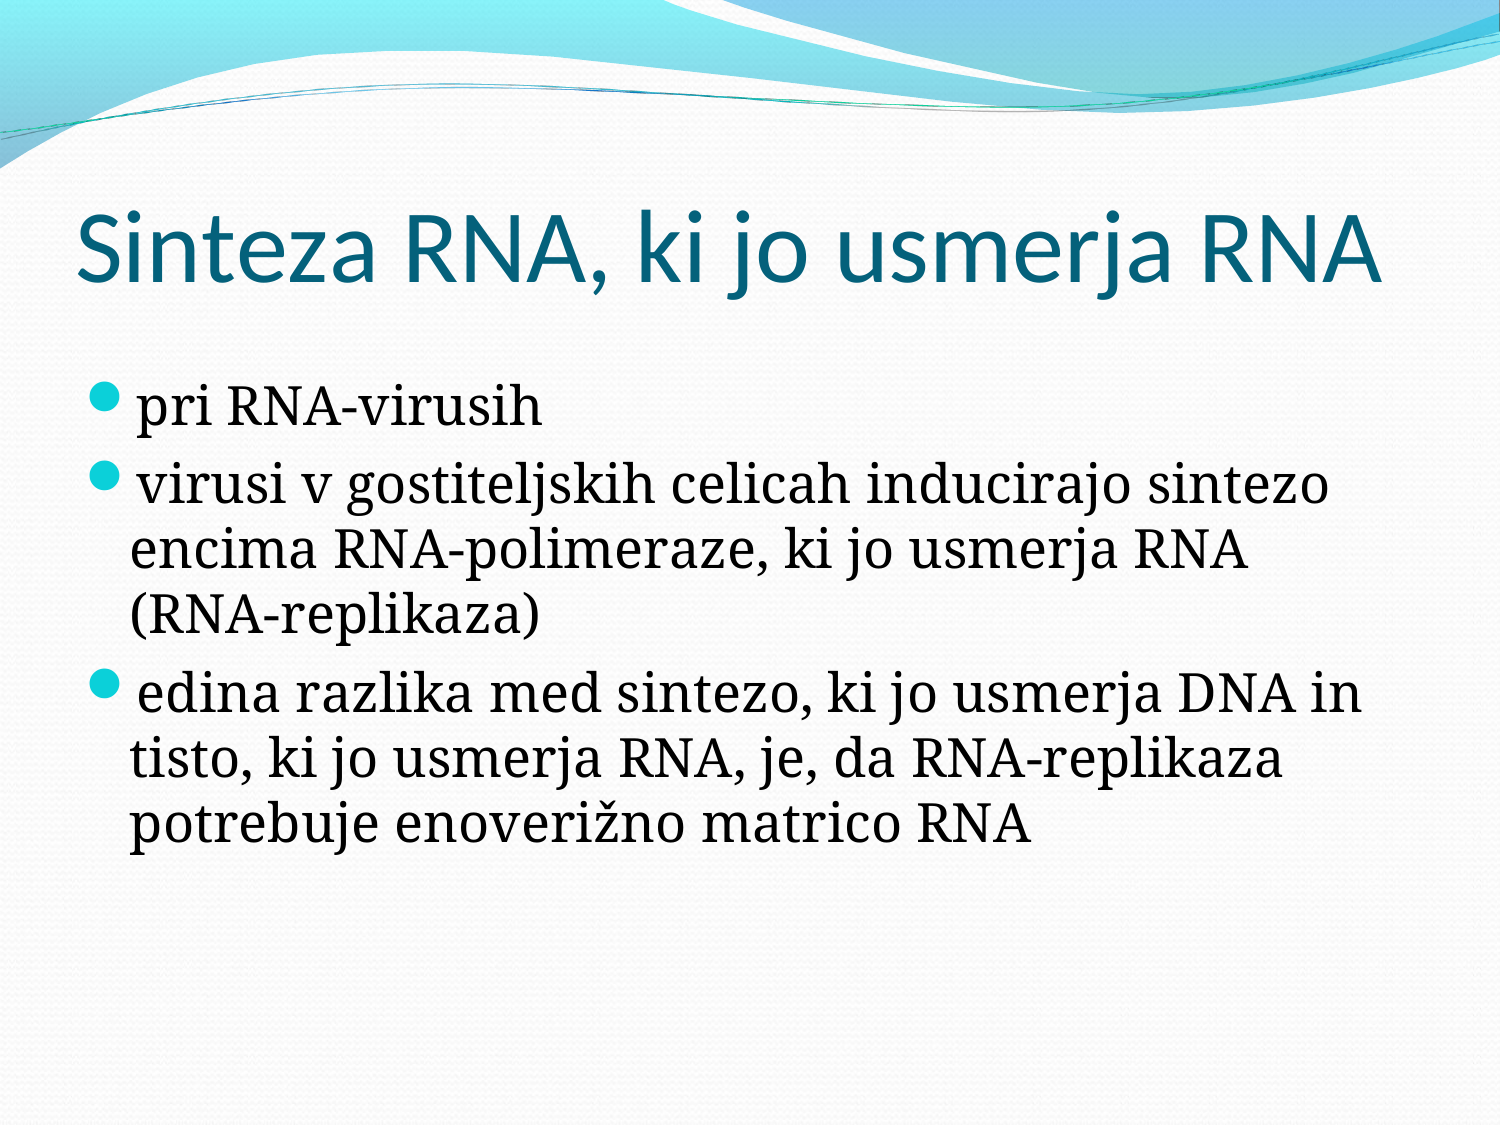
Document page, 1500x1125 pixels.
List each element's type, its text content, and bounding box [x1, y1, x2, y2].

picture [0, 0, 1500, 1125]
title Sinteza RNA, ki jo usmerja RNA [75, 45, 1426, 304]
list pri RNA-virusih virusi v gostiteljskih celicah inducirajo sintezo encima RNA-polimeraze, ki jo usmerja RNA (RNA-replikaza) edina razlika med sintezo, ki jo usmerja DNA in tisto, ki jo usmerja RNA, je, da RNA-replikaza potrebuje enoverižno matrico RNA [70, 363, 1421, 868]
